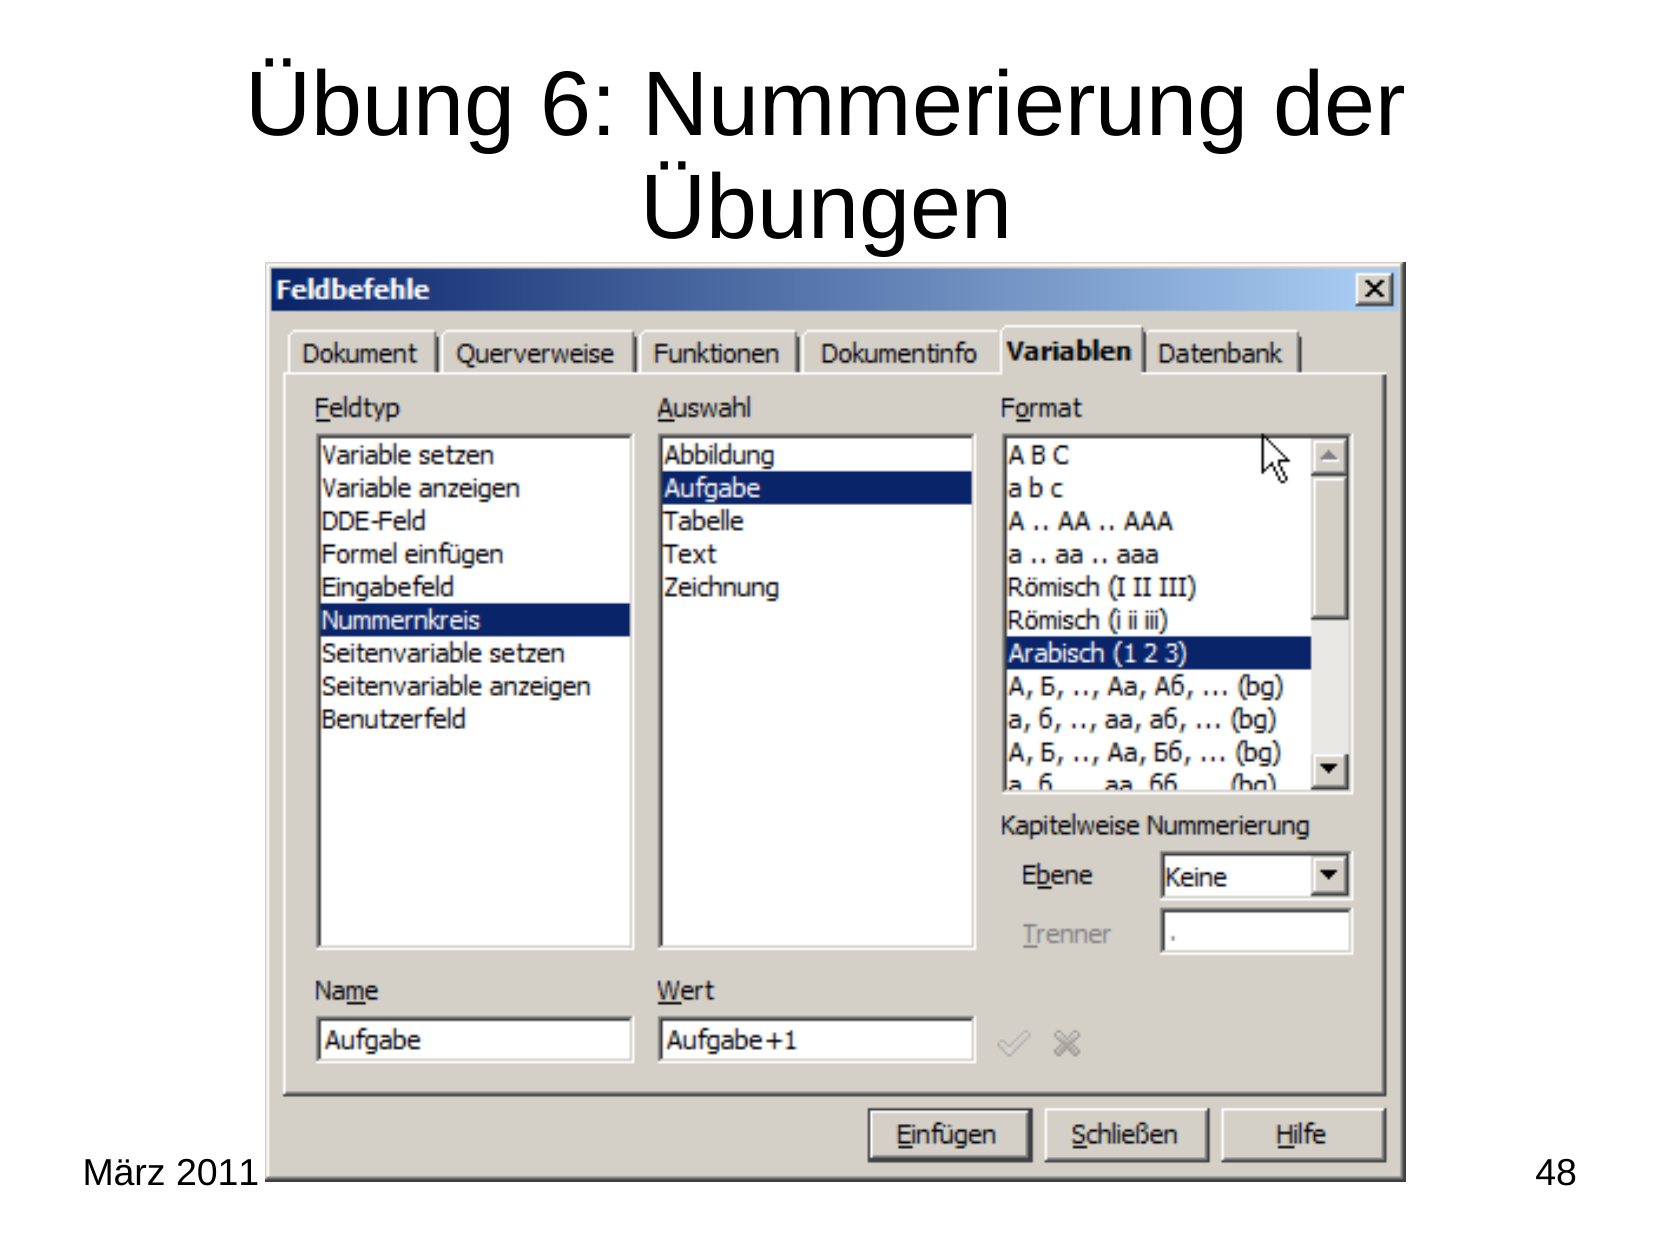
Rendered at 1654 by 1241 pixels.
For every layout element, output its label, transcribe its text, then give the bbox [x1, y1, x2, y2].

title Übung 6: Nummerierung der Übungen [82, 47, 1571, 259]
picture [265, 262, 1406, 1182]
